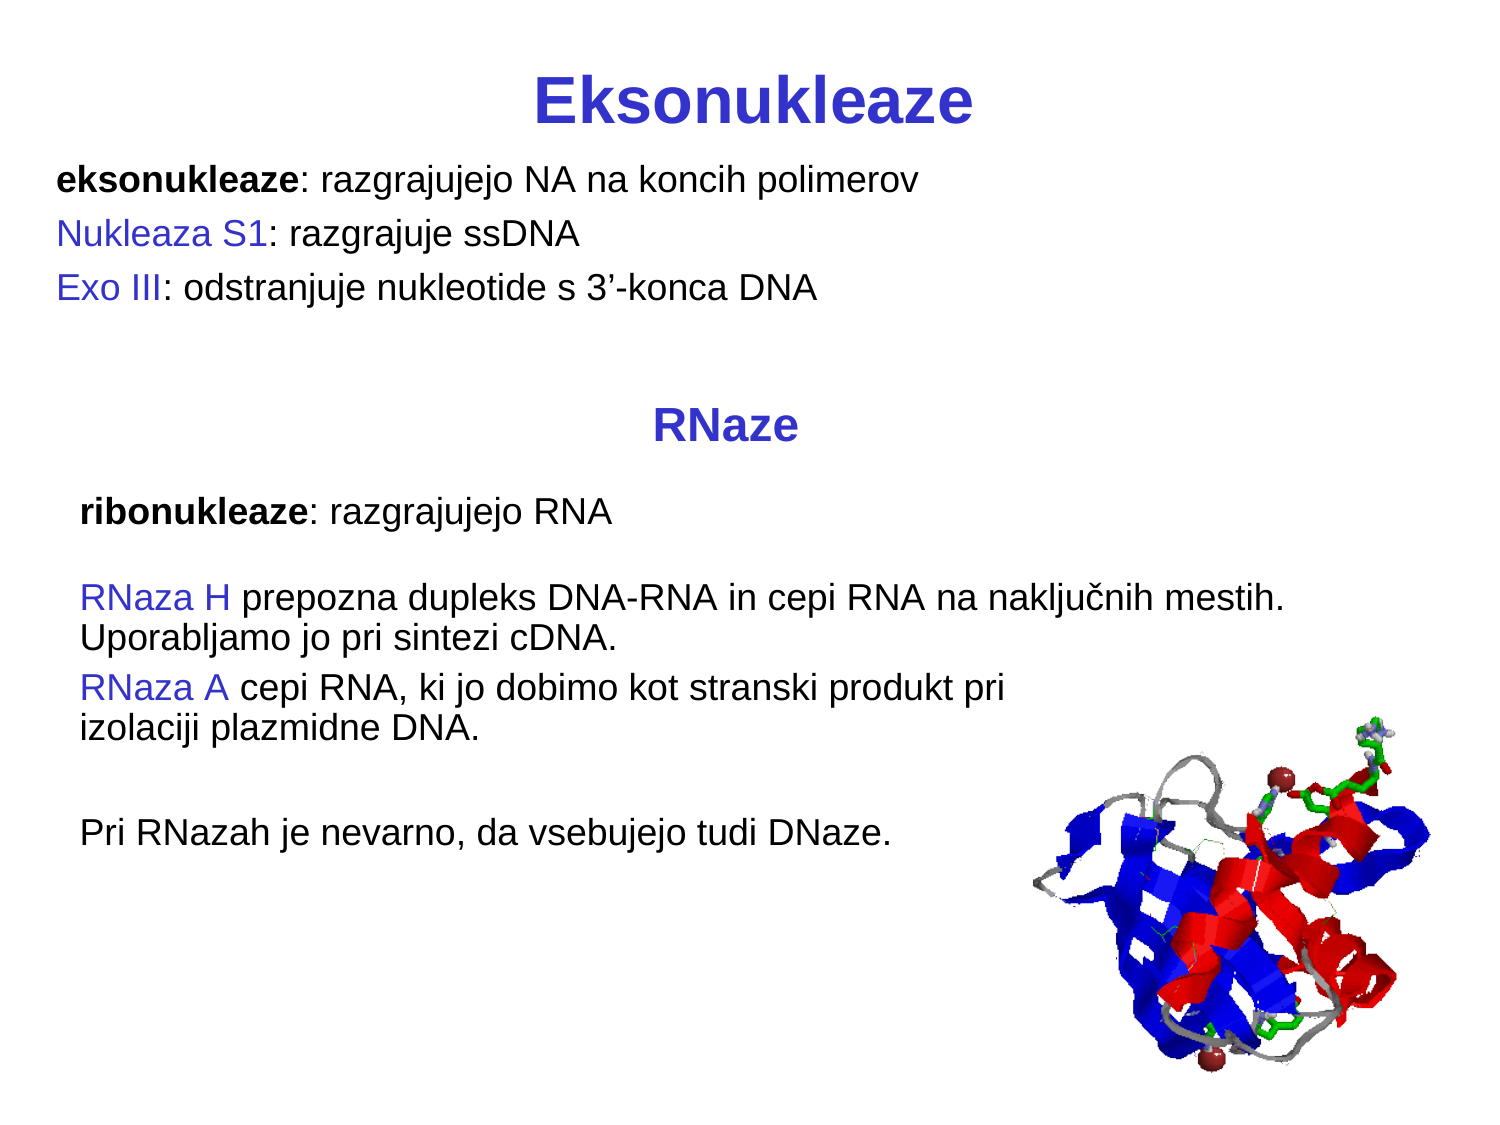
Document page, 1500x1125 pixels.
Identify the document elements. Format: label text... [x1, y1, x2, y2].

picture [1033, 716, 1431, 1073]
list eksonukleaze: razgrajujejo NA na koncih polimerov Nukleaza S1: razgrajuje ssDNA Exo III: odstranjuje nukleotide s 3’-konca DNA [41, 147, 1392, 339]
text_box ribonukleaze: razgrajujejo RNA RNaza H prepozna dupleks DNA-RNA in cepi RNA na naključnih mestih. Uporabljamo jo pri sintezi cDNA. RNaza A cepi RNA, ki jo dobimo kot stranski produkt pri izolaciji plazmidne DNA. Pri RNazah je nevarno, da vsebujejo tudi DNaze. [64, 479, 1423, 1018]
title Eksonukleaze [116, 49, 1392, 145]
text_box RNaze [88, 385, 1364, 459]
